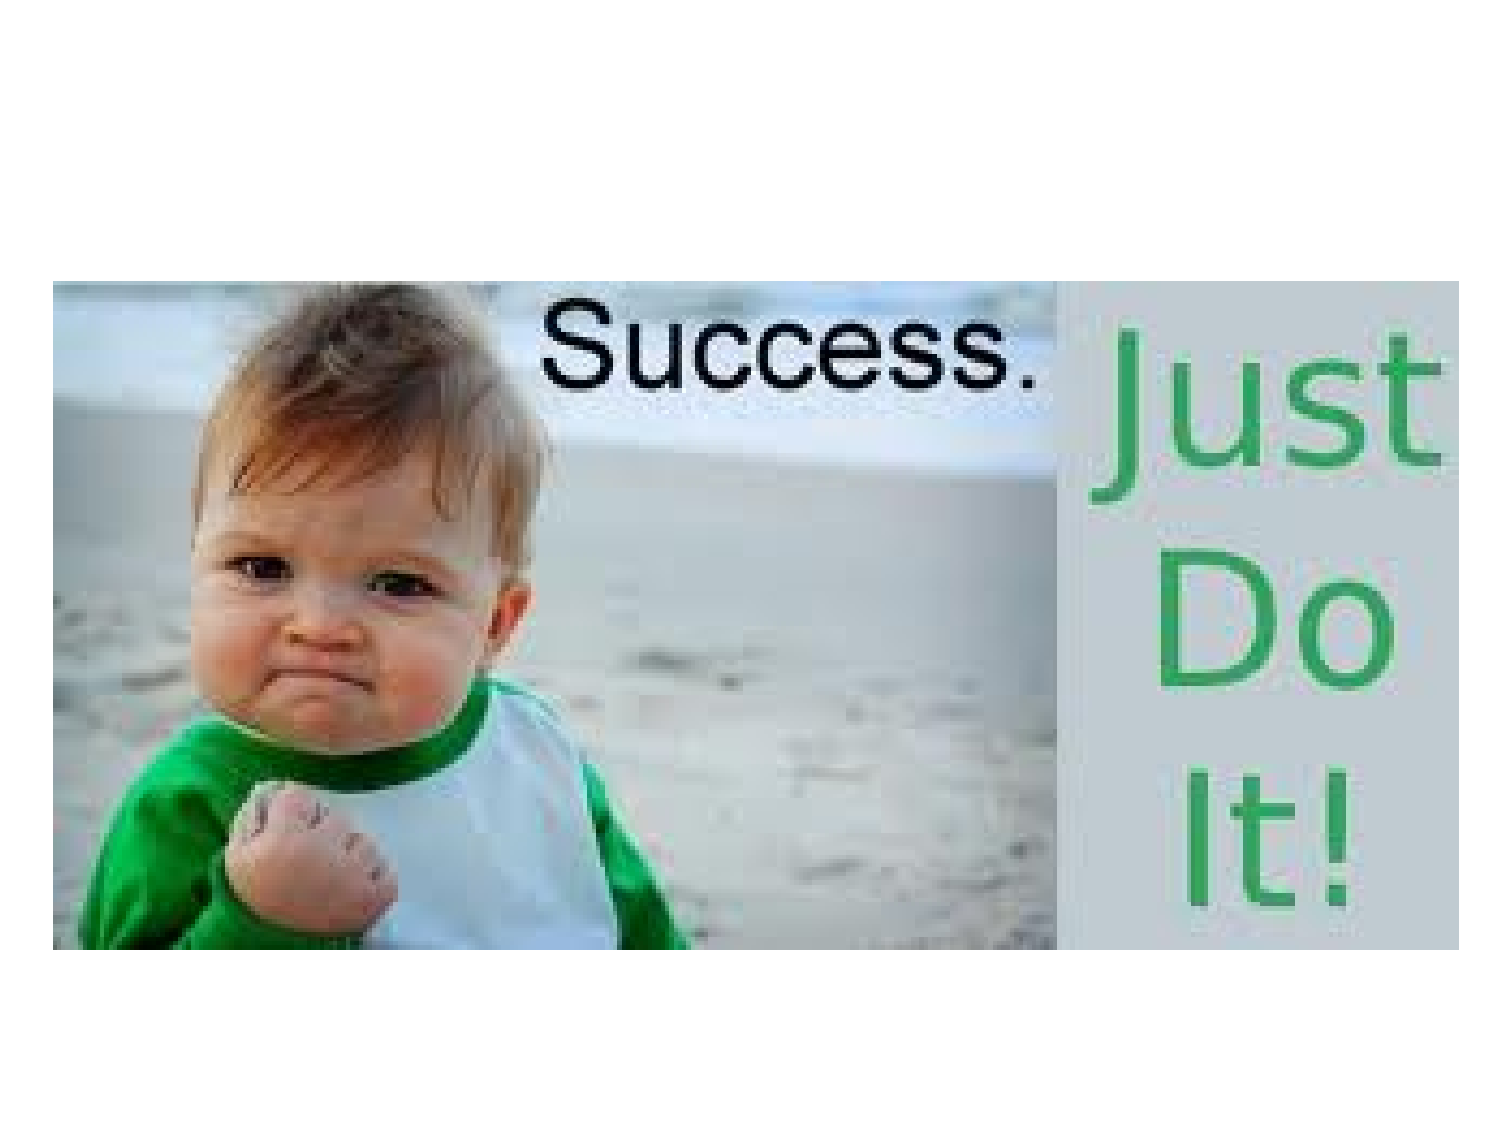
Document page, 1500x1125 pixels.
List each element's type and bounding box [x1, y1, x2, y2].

picture [53, 281, 1459, 951]
